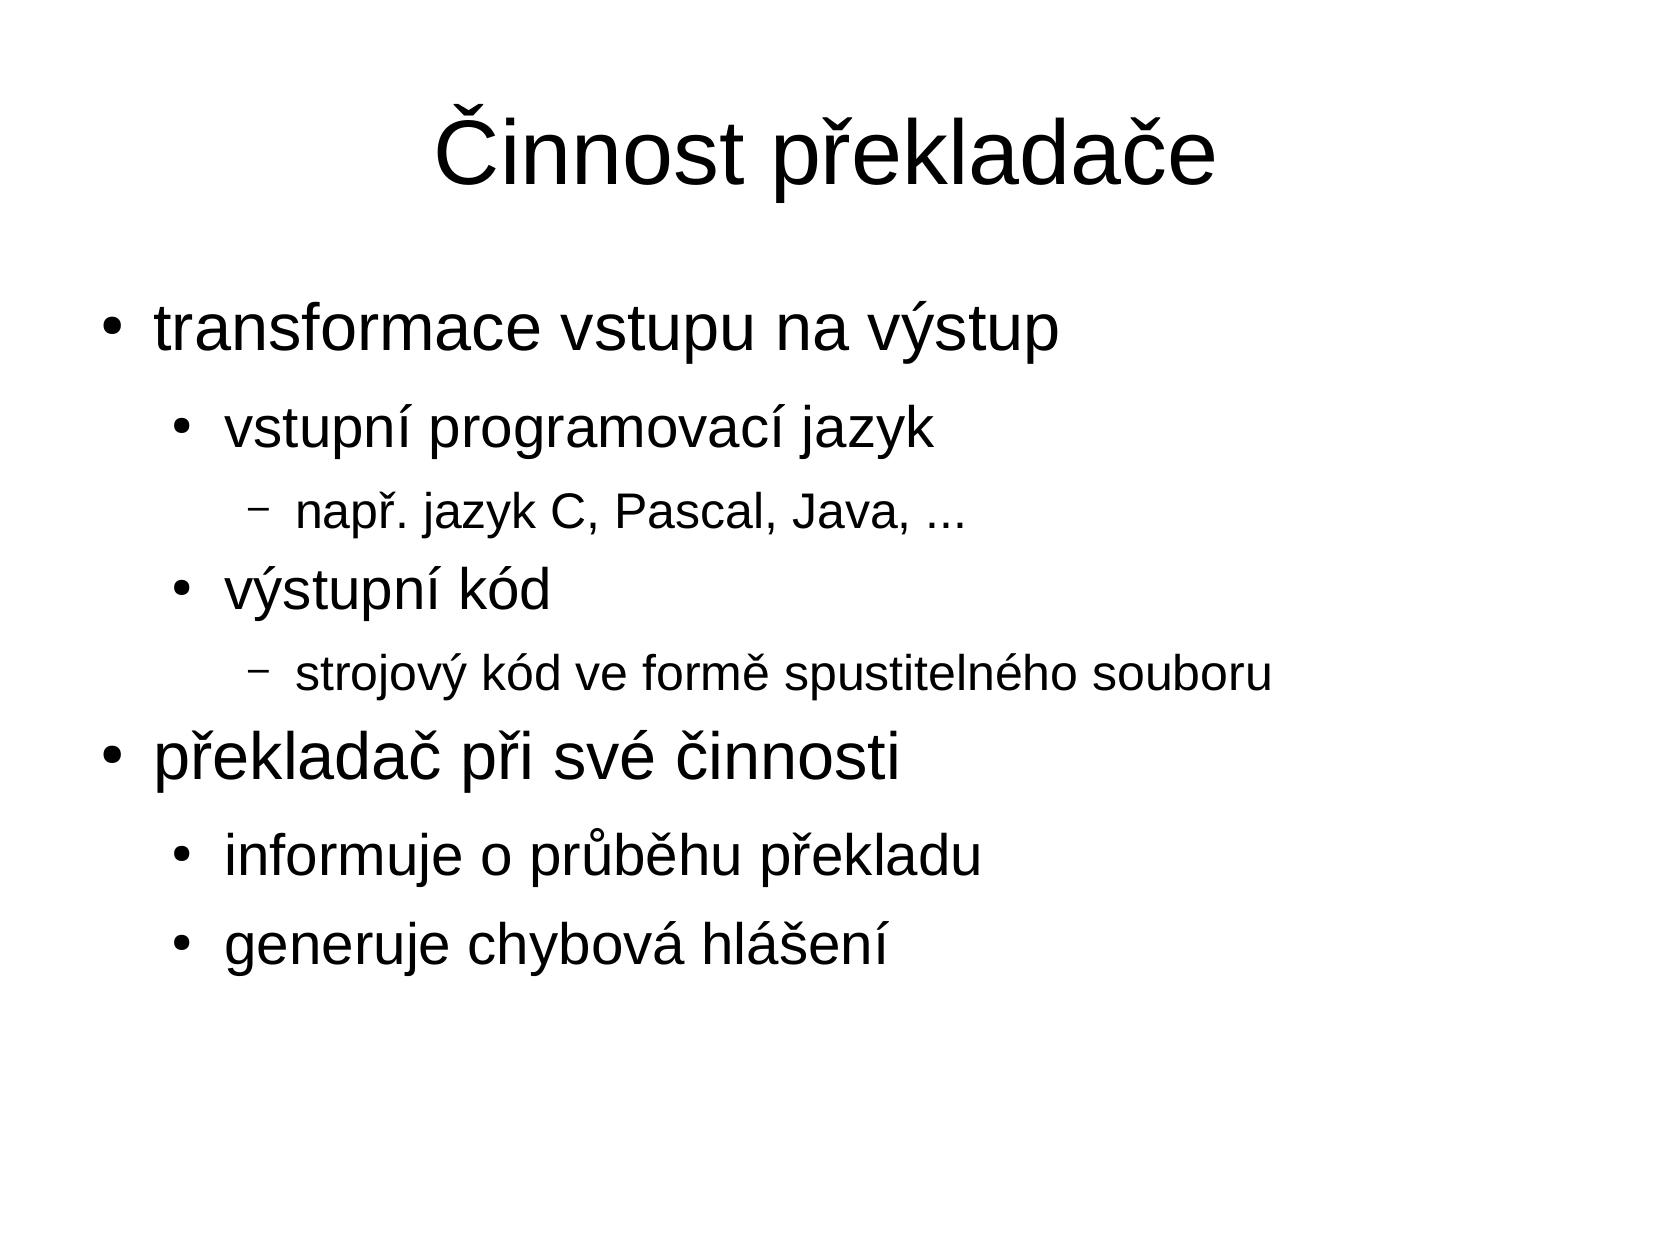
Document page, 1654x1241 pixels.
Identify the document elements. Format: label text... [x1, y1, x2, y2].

list transformace vstupu na výstup vstupní programovací jazyk např. jazyk C, Pascal, Java, ... výstupní kód strojový kód ve formě spustitelného souboru překladač při své činnosti informuje o průběhu překladu generuje chybová hlášení [82, 290, 1571, 1094]
title Činnost překladače [82, 56, 1571, 250]
